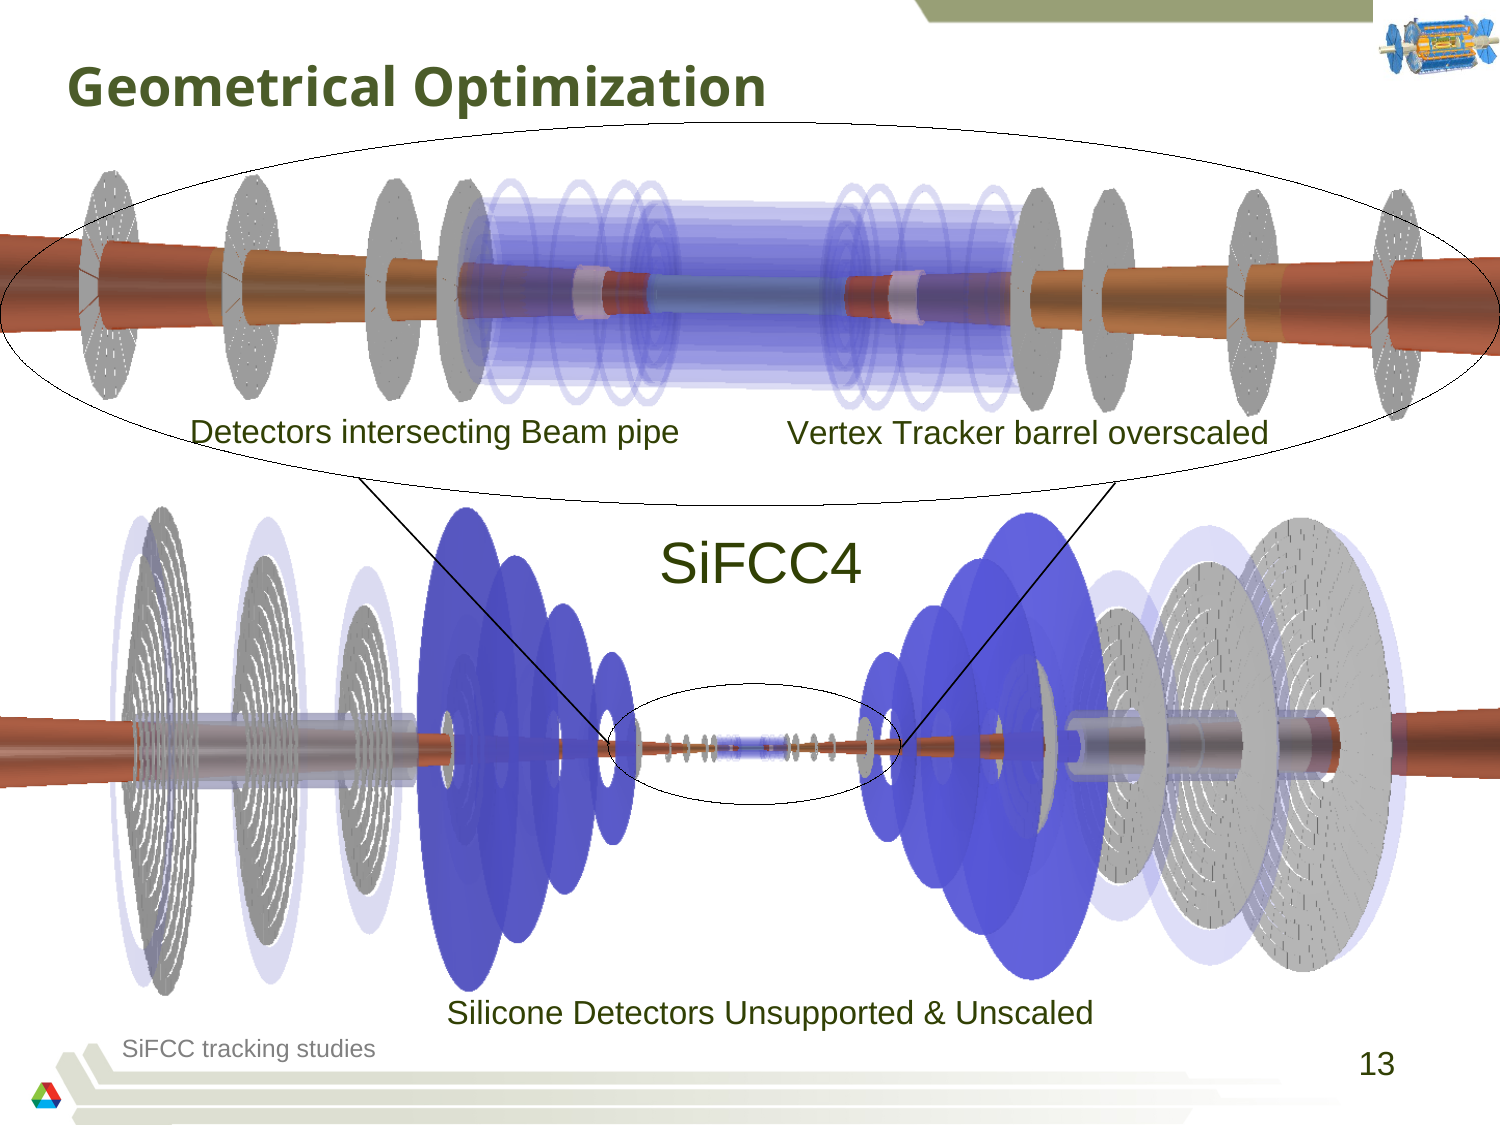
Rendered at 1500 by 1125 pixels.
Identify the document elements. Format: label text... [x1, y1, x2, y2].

text_box SiFCC4 [645, 518, 879, 604]
title Geometrical Optimization [52, 45, 1426, 126]
text_box Vertex Tracker barrel overscaled [772, 404, 1281, 467]
picture [0, 0, 1500, 94]
picture [0, 461, 1500, 1035]
text_box Detectors intersecting Beam pipe [175, 402, 764, 465]
text_box Silicone Detectors Unsupported & Unscaled [431, 983, 1199, 1046]
picture [0, 1037, 1500, 1125]
picture [0, 148, 1500, 441]
